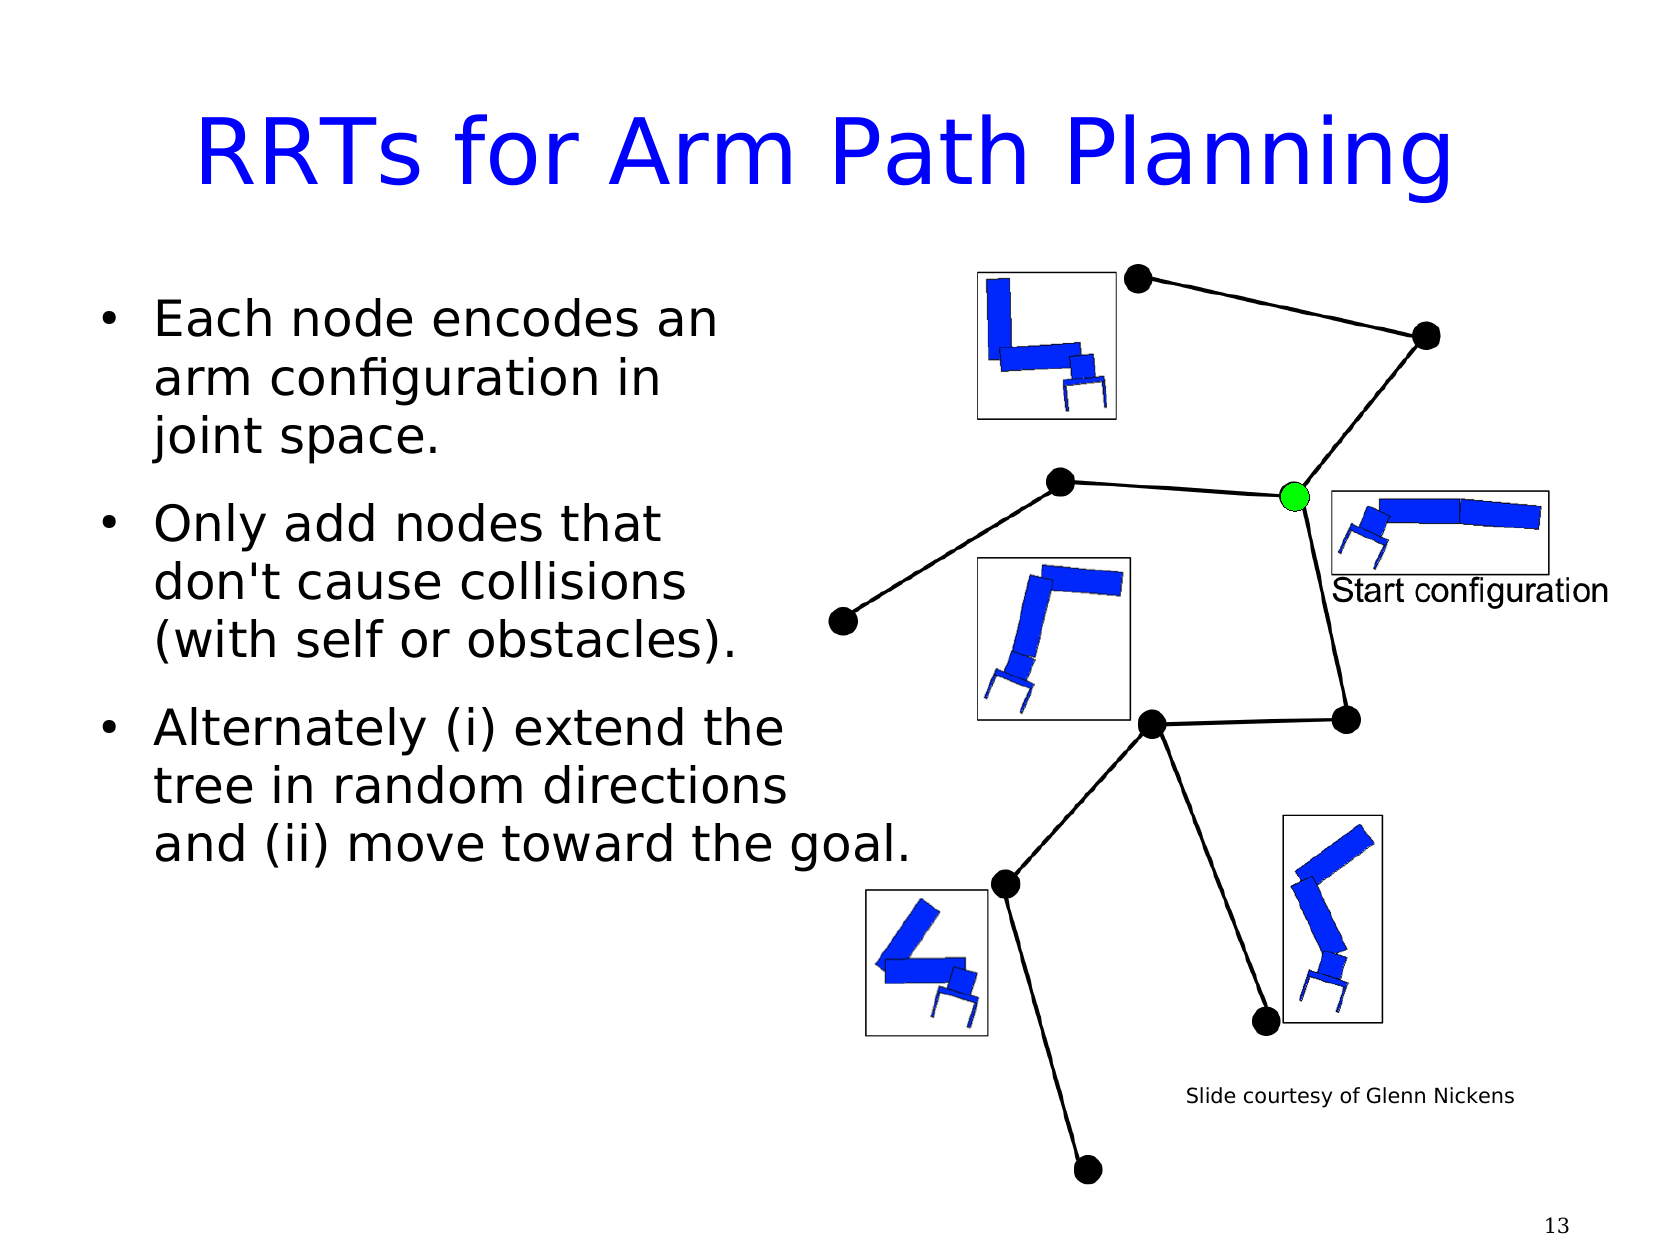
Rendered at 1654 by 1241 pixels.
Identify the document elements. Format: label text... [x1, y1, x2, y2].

text_box Slide courtesy of Glenn Nickens [1125, 1076, 1576, 1117]
text_box [807, 263, 1631, 1185]
title RRTs for Arm Path Planning [82, 56, 1571, 250]
list Each node encodes an arm configuration in joint space. Only add nodes that don't cause collisions (with self or obstacles). Alternately (i) extend the tree in random directions and (ii) move toward the goal. [82, 290, 807, 1095]
